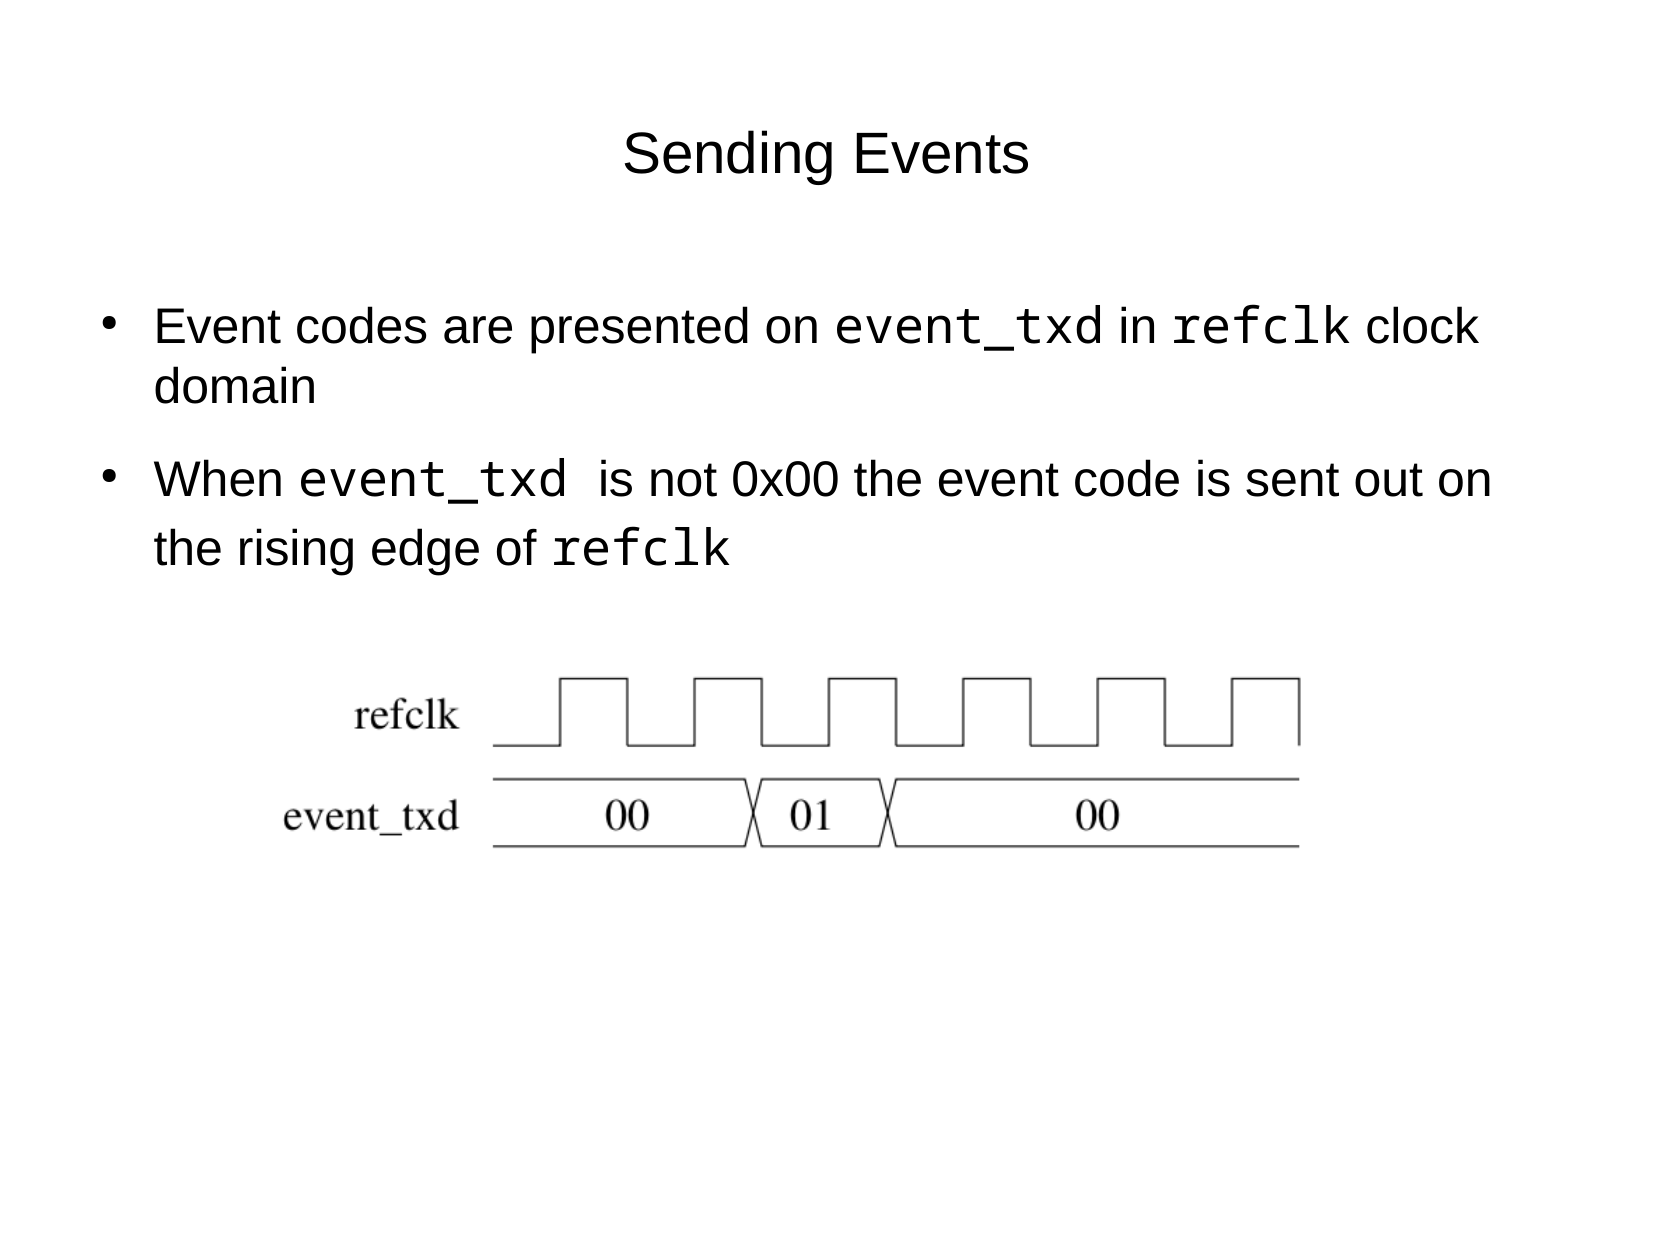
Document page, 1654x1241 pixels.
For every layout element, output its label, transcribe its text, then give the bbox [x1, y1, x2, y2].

title Sending Events [82, 49, 1571, 257]
picture [258, 674, 1306, 851]
list Event codes are presented on event_txd in refclk clock domain When event_txd is not 0x00 the event code is sent out on the rising edge of refclk [82, 289, 1571, 1010]
